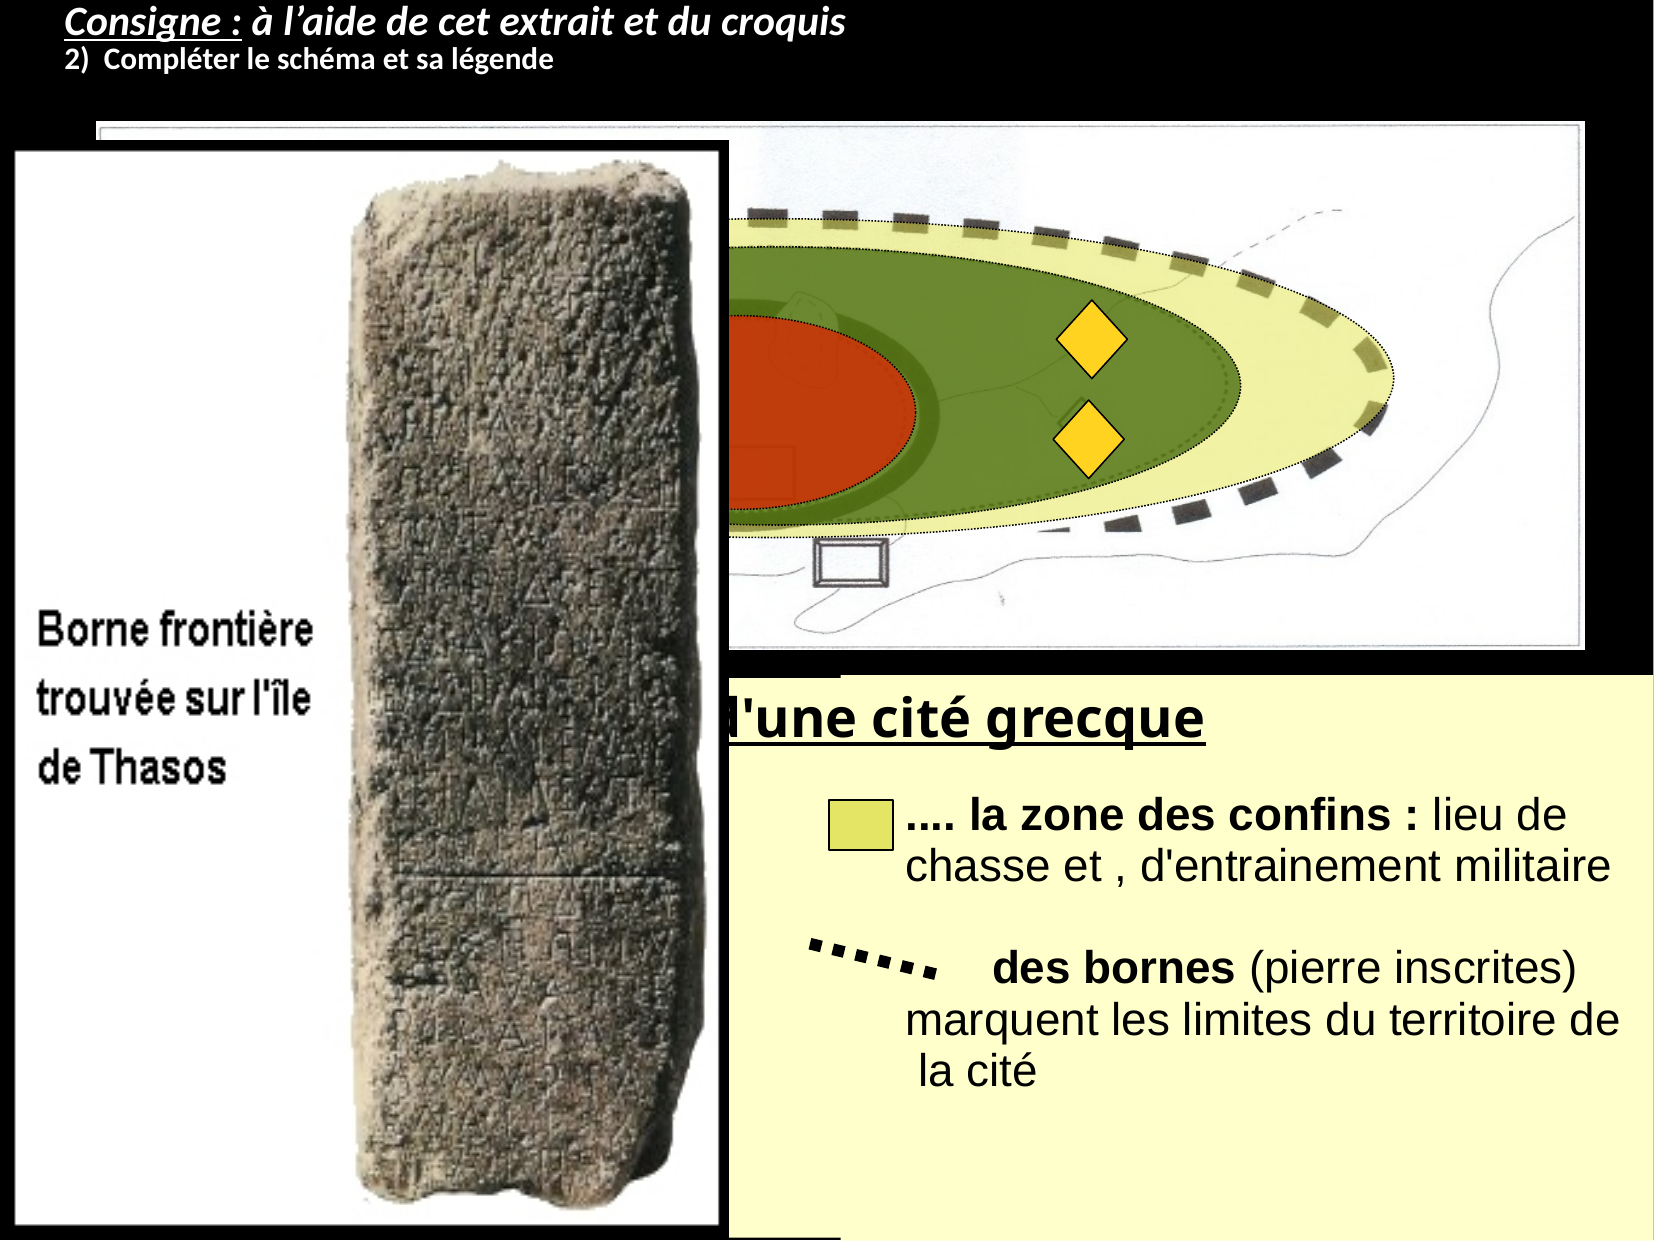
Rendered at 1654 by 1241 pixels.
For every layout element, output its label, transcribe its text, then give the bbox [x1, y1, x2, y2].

text_box [729, 675, 1654, 1241]
text_box I. Le territoire d'une cité grecque [729, 671, 1360, 763]
text_box .... la zone des confins : lieu de chasse et , d'entrainement militaire des bornes (pierre inscrites) marquent les limites du territoire de la cité [890, 781, 1644, 1155]
picture [6, 121, 1585, 1238]
text_box [729, 218, 1394, 538]
text_box Consigne : à l’aide de cet extrait et du croquis 2) Compléter le schéma et sa légende [49, 0, 1266, 94]
